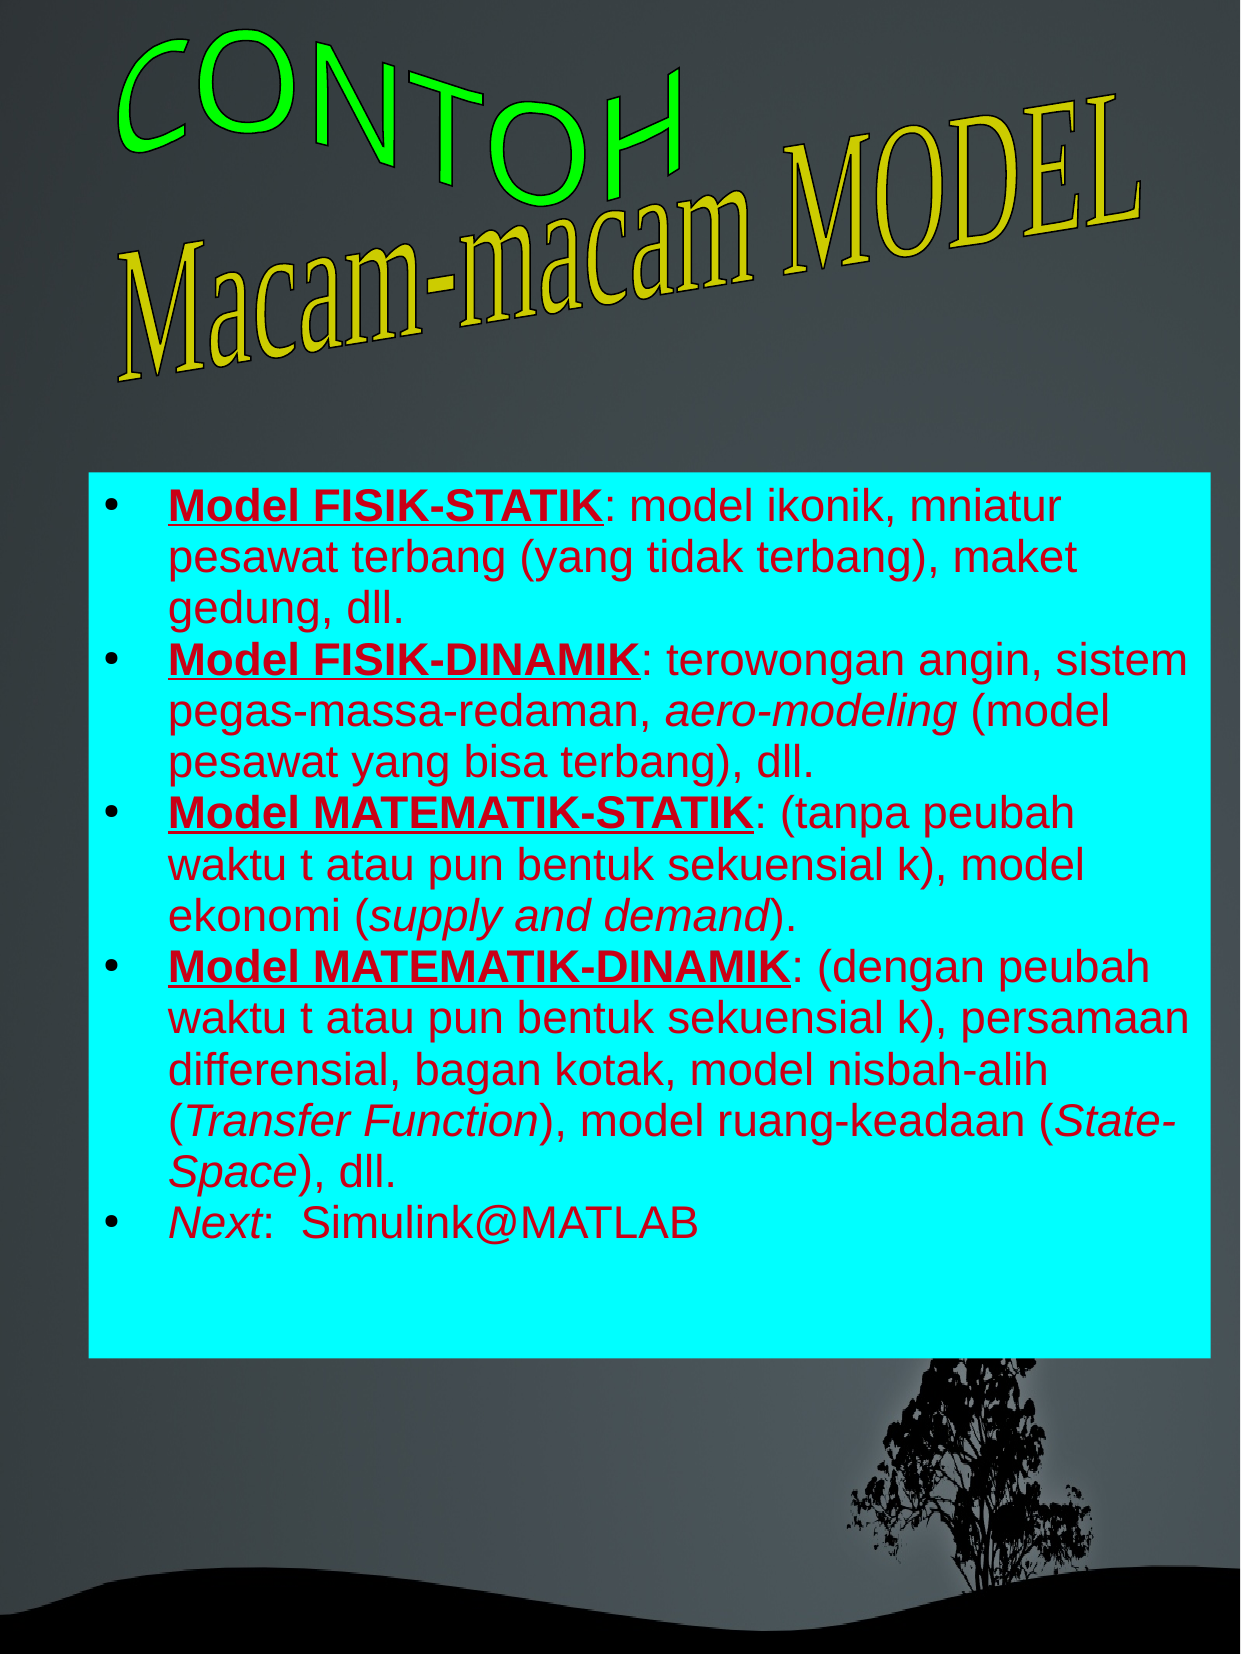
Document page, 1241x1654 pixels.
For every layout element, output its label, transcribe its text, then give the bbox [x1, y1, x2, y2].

text_box Macam-macam MODEL [1086, 93, 1141, 227]
text_box Macam-macam MODEL [118, 240, 204, 382]
text_box Macam-macam MODEL [345, 243, 422, 346]
text_box CONTOH [118, 39, 189, 153]
picture [0, 0, 1241, 1654]
text_box CONTOH [316, 41, 395, 168]
text_box Macam-macam MODEL [460, 225, 537, 327]
text_box Macam-macam MODEL [587, 210, 627, 305]
text_box Macam-macam MODEL [632, 204, 674, 300]
text_box Macam-macam MODEL [876, 125, 943, 258]
text_box CONTOH [490, 101, 585, 207]
text_box CONTOH [409, 70, 484, 187]
text_box Macam-macam MODEL [301, 257, 343, 353]
text_box Macam-macam MODEL [541, 218, 583, 314]
text_box CONTOH [607, 67, 680, 201]
text_box Macam-macam MODEL [427, 274, 455, 294]
text_box Macam-macam MODEL [949, 115, 1017, 249]
text_box CONTOH [199, 29, 294, 134]
text_box Macam-macam MODEL [256, 263, 295, 359]
text_box Macam-macam MODEL [783, 133, 870, 275]
text_box Model FISIK-STATIK: model ikonik, mniatur pesawat terbang (yang tidak terbang), maket gedung, dll. Model FISIK-DINAMIK: terowongan angin, sistem pegas-massa-redaman, aero-modeling (model pesawat yang bisa terbang), dll. Model MATEMATIK-STATIK: (tanpa peubah waktu t atau pun bentuk sekuensial k), model ekonomi (supply and demand). Model MATEMATIK-DINAMIK: (dengan peubah waktu t atau pun bentuk sekuensial k), persamaan differensial, bagan kotak, model nisbah-alih (Transfer Function), model ruang-keadaan (State-Space), dll. Next: Simulink@MATLAB [88, 472, 1211, 1359]
text_box Macam-macam MODEL [210, 272, 251, 368]
text_box Macam-macam MODEL [677, 190, 754, 293]
text_box Macam-macam MODEL [1023, 100, 1079, 237]
